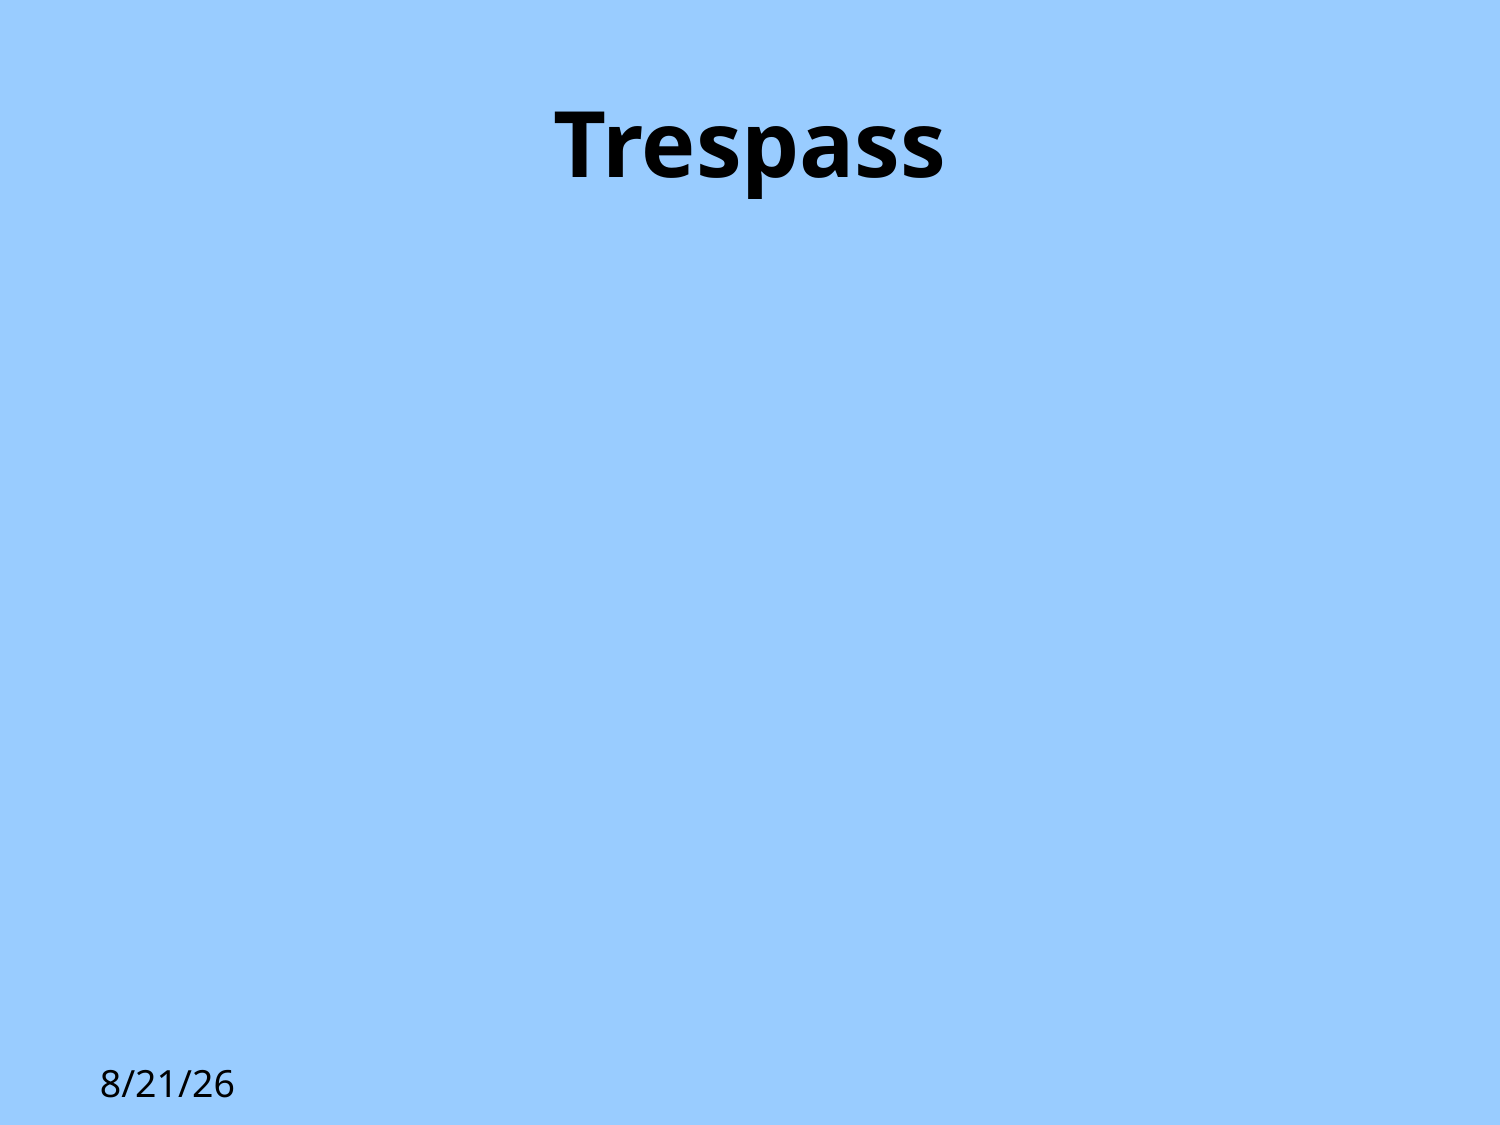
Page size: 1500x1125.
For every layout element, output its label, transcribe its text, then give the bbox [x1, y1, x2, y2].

title Trespass [75, 33, 1425, 244]
